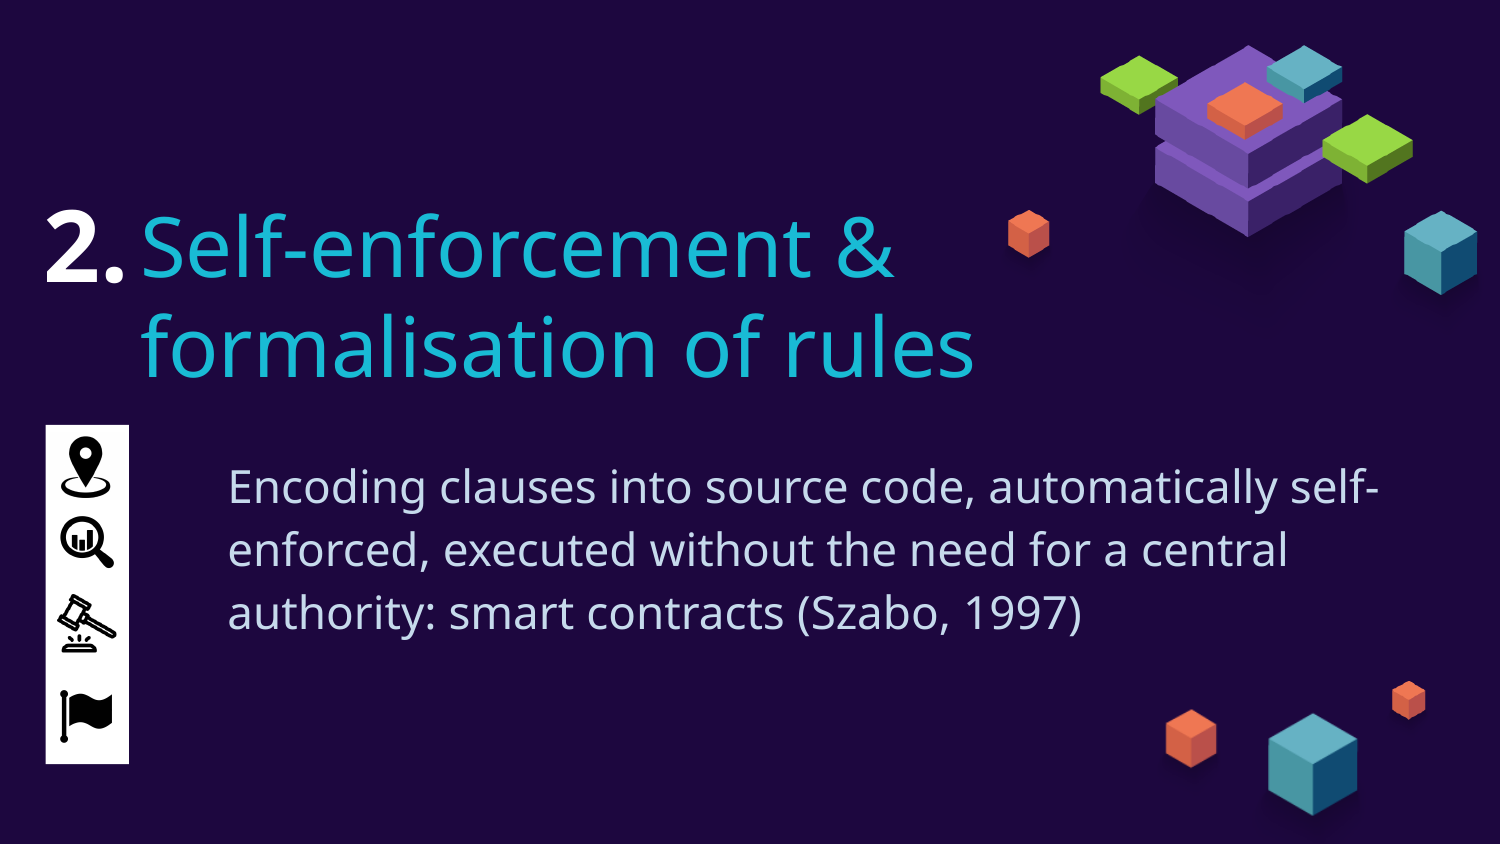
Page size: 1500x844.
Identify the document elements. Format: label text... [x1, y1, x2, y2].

picture [957, 36, 1500, 364]
subtitle Encoding clauses into source code, automatically self-enforced, executed without the need for a central authority: smart contracts (Szabo, 1997) [212, 434, 1461, 563]
picture [49, 583, 125, 659]
picture [49, 432, 125, 500]
picture [1135, 649, 1449, 844]
picture [58, 689, 115, 745]
picture [53, 508, 121, 576]
text_box [45, 424, 129, 765]
title Self-enforcement & formalisation of rules [125, 218, 1050, 410]
text_box 2. [0, 96, 257, 388]
